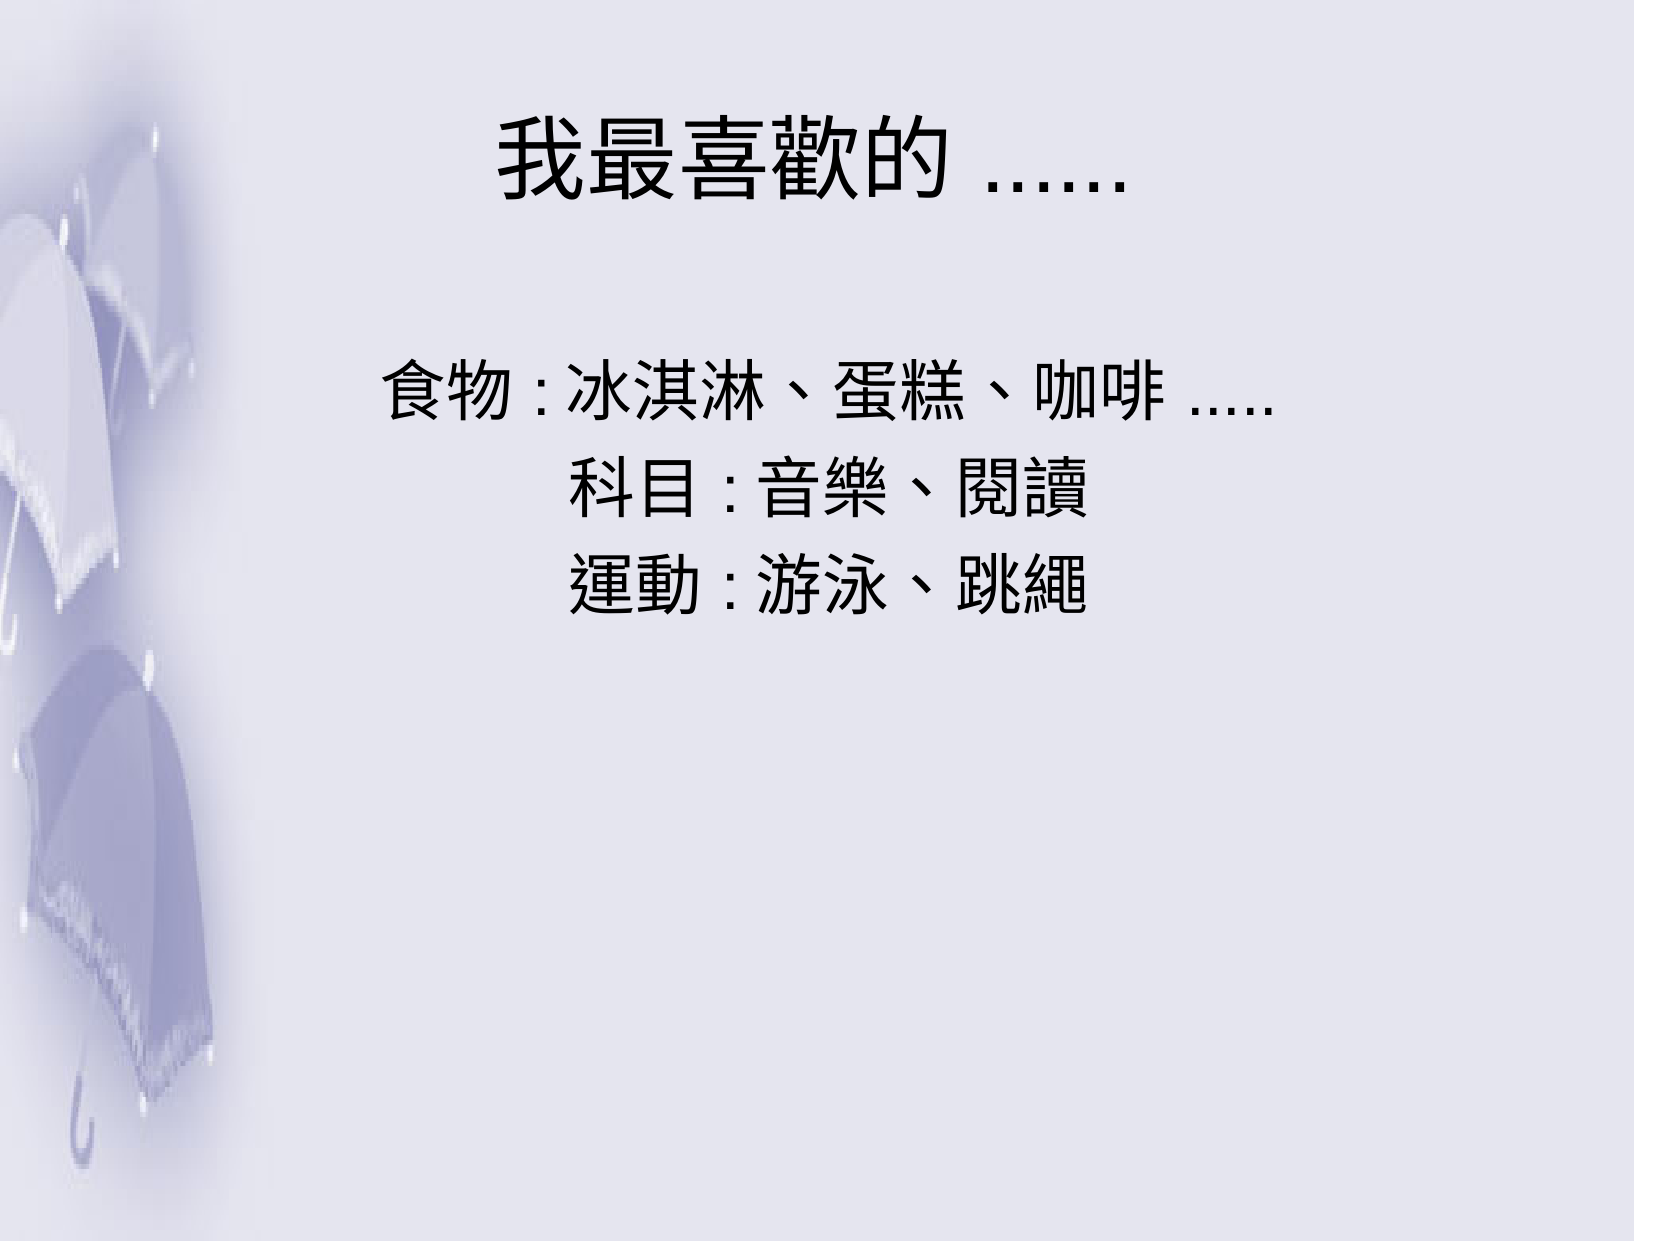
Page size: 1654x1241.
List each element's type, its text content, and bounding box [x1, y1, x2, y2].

picture [0, 0, 1634, 1241]
title 我最喜歡的...... [82, 49, 1571, 257]
subtitle 食物:冰淇淋、蛋糕、咖啡..... 科目:音樂、閱讀 運動:游泳、跳繩 [84, 256, 1574, 1010]
